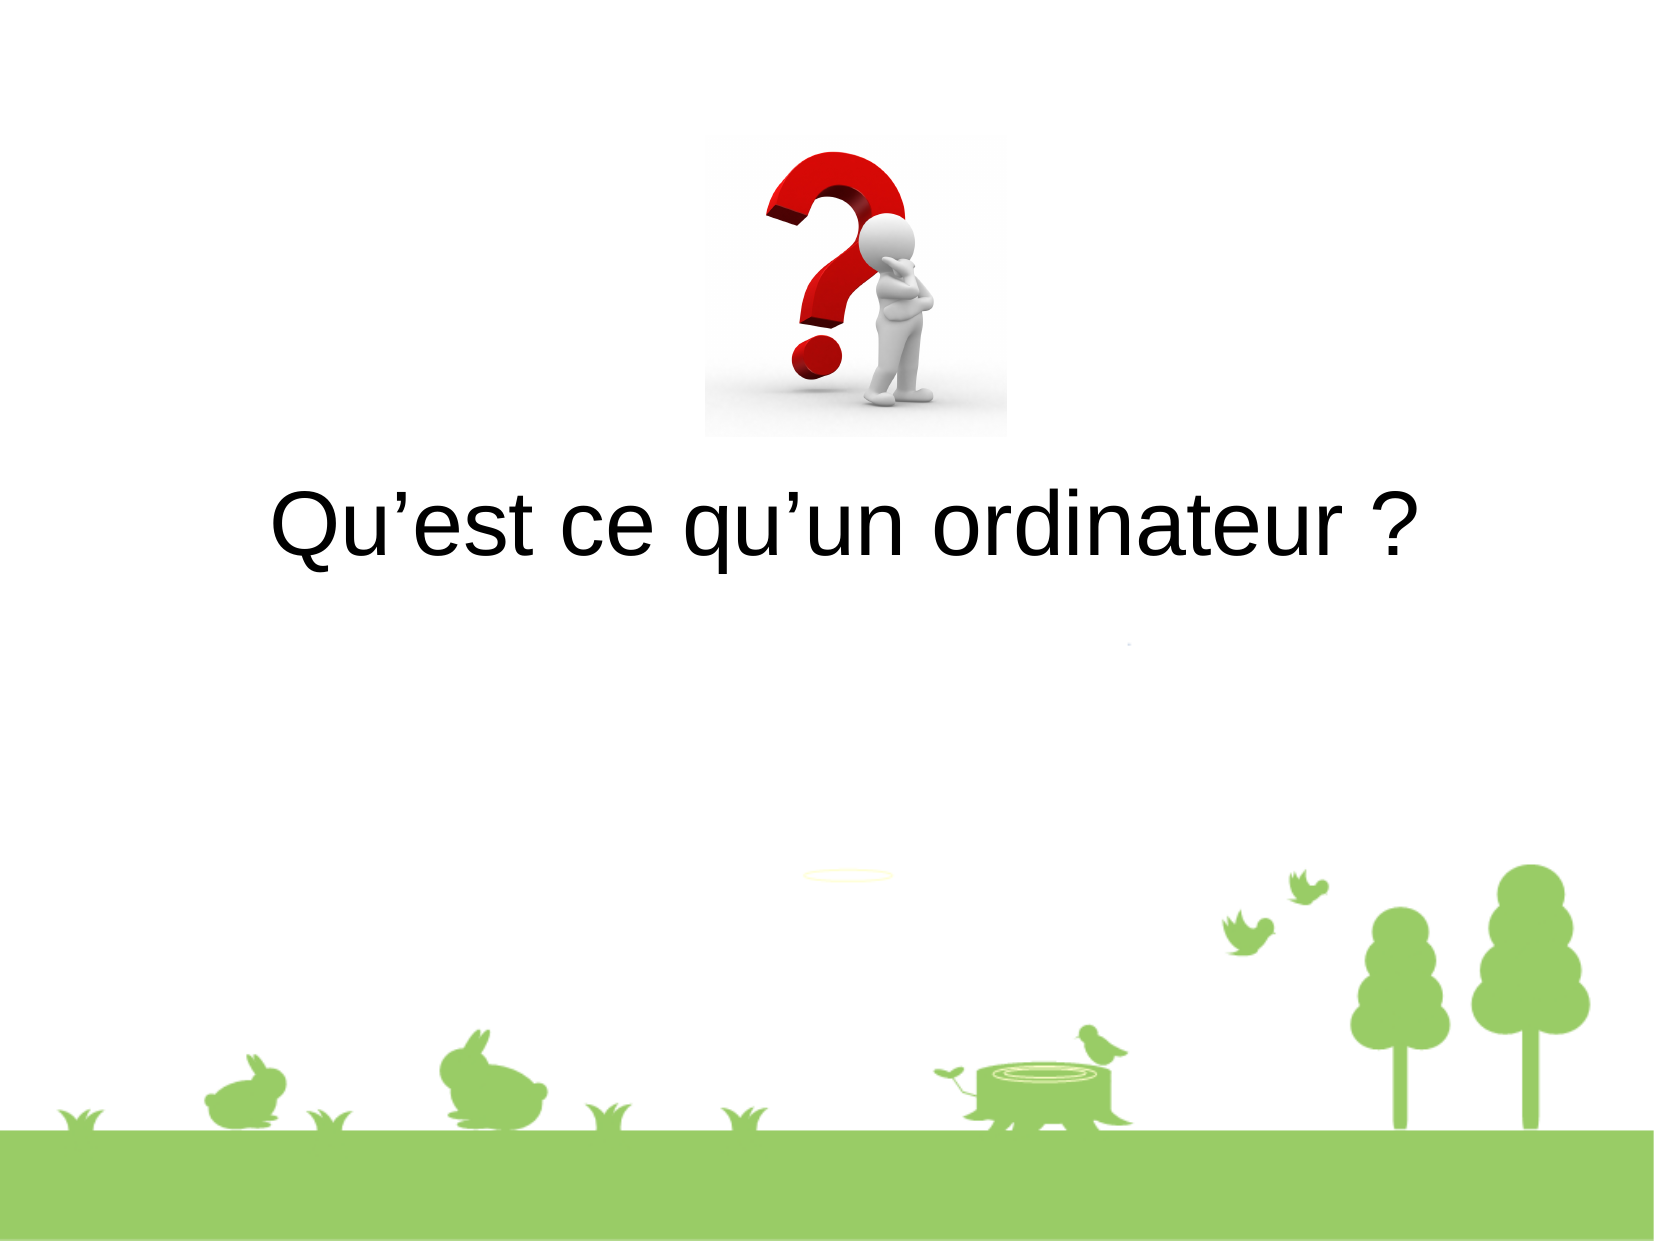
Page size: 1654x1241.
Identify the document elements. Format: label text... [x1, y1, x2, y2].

picture [0, 0, 1654, 1241]
title Qu’est ce qu’un ordinateur ? [101, 420, 1591, 628]
